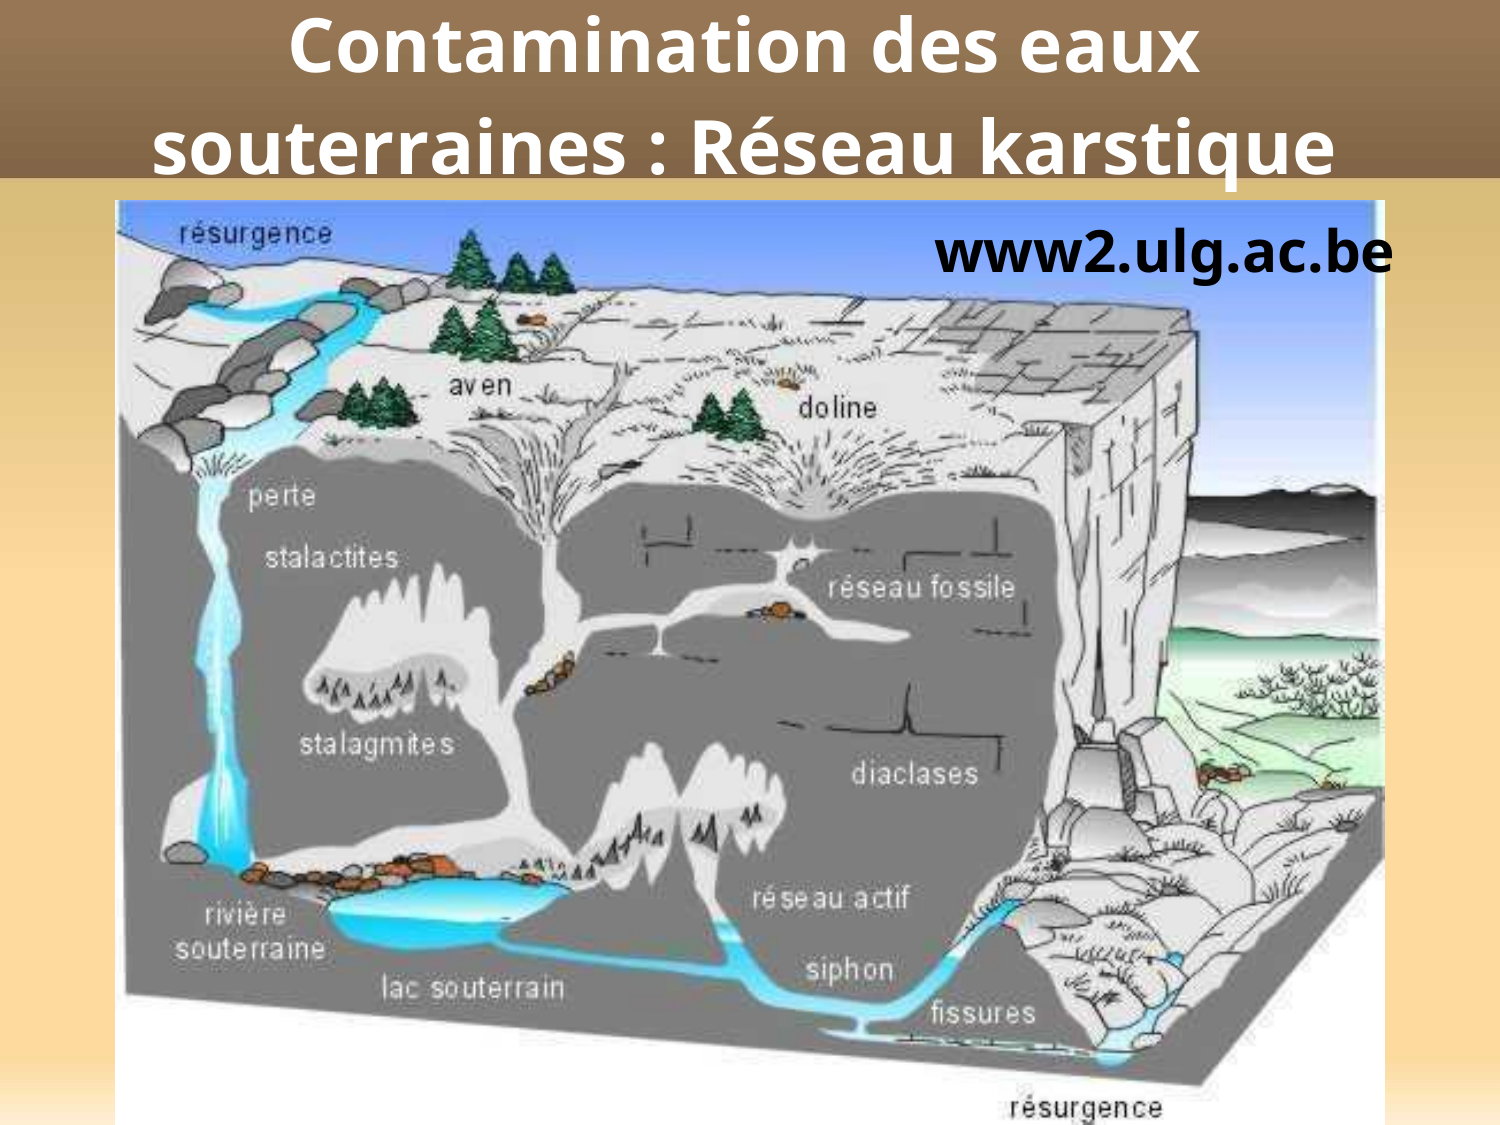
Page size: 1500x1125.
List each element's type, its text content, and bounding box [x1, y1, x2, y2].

title Contamination des eaux souterraines : Réseau karstique [69, 0, 1420, 210]
picture [0, 0, 1500, 1125]
text_box www2.ulg.ac.be [944, 206, 1385, 292]
